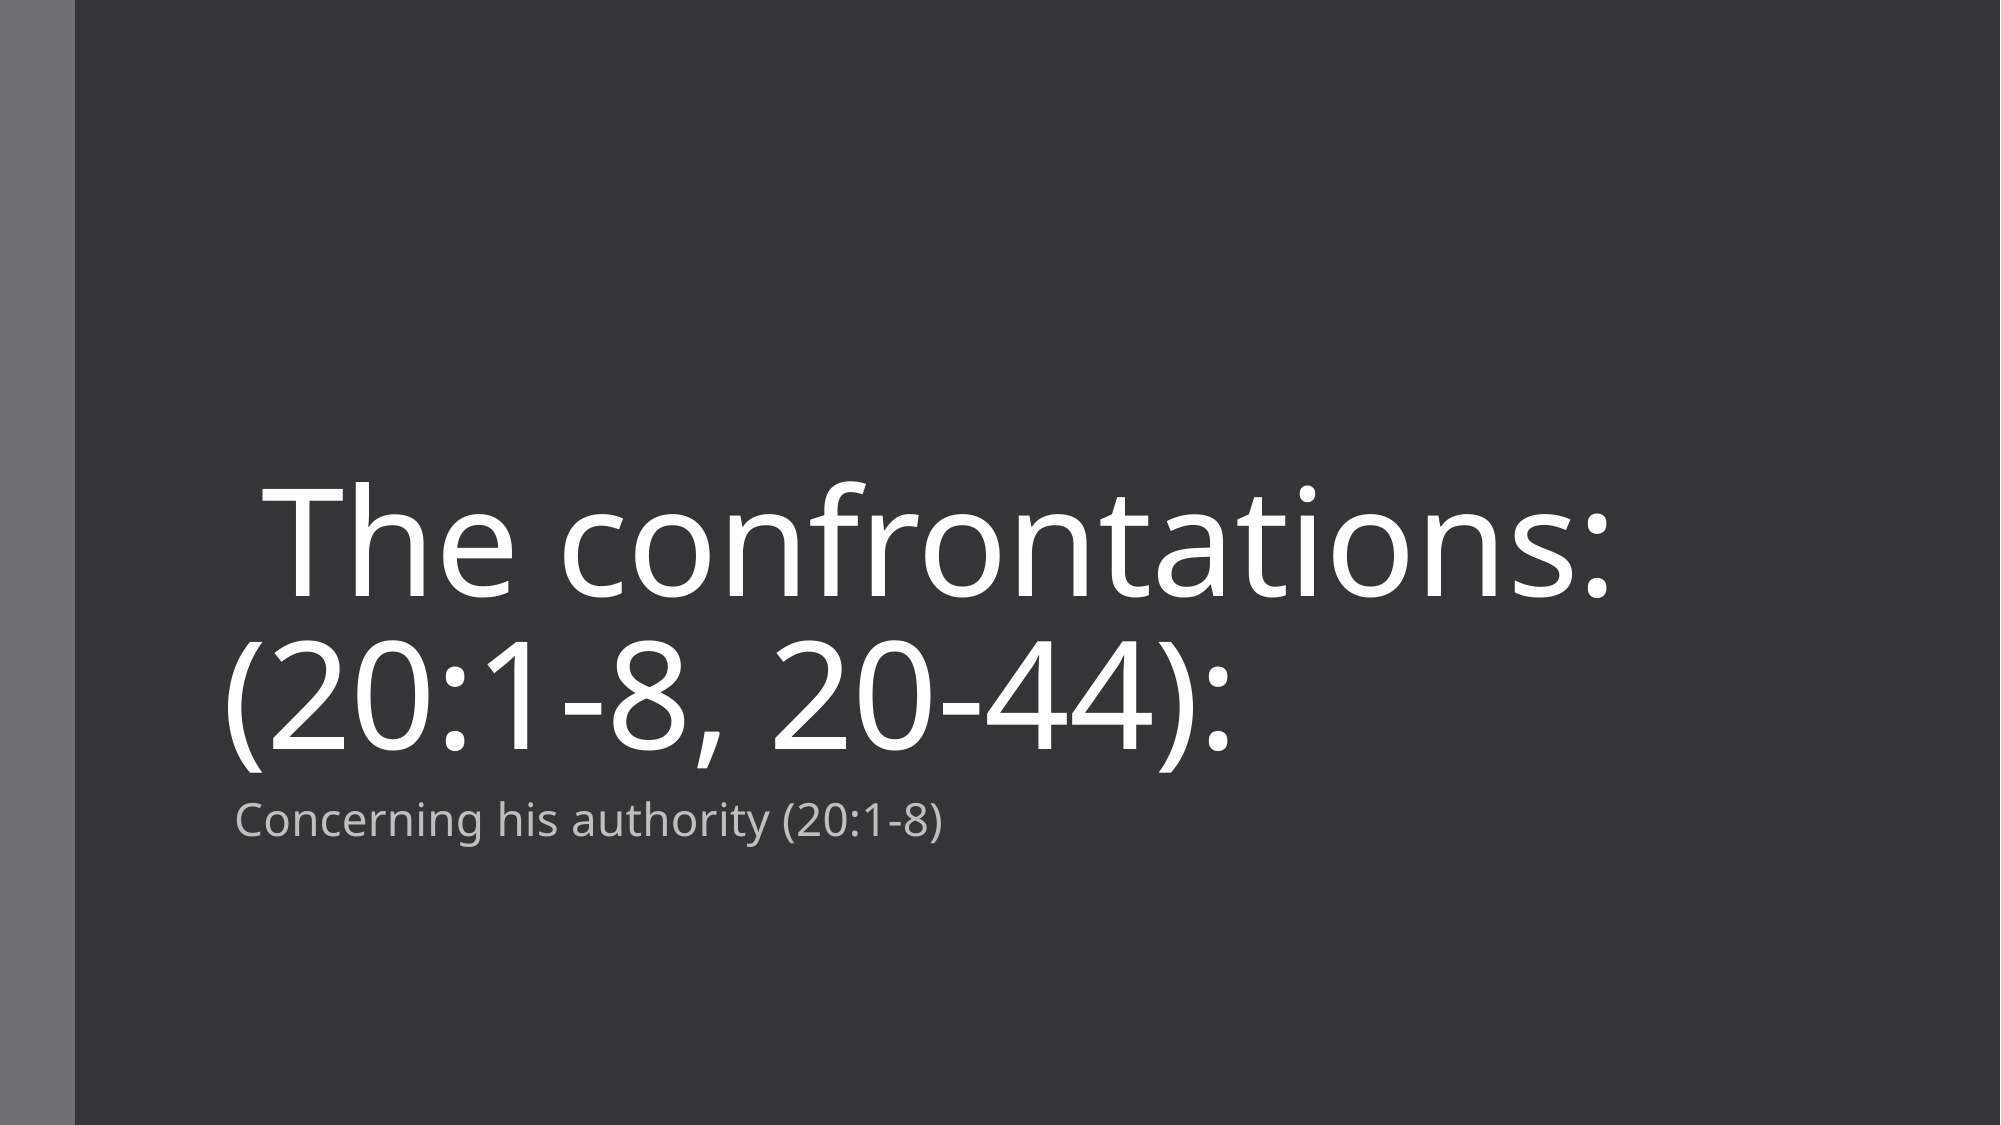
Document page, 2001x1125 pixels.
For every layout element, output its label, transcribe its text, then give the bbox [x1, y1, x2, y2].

title The confrontations: (20:1-8, 20-44): [206, 124, 1752, 787]
subtitle Concerning his authority (20:1-8) [206, 787, 1752, 1066]
